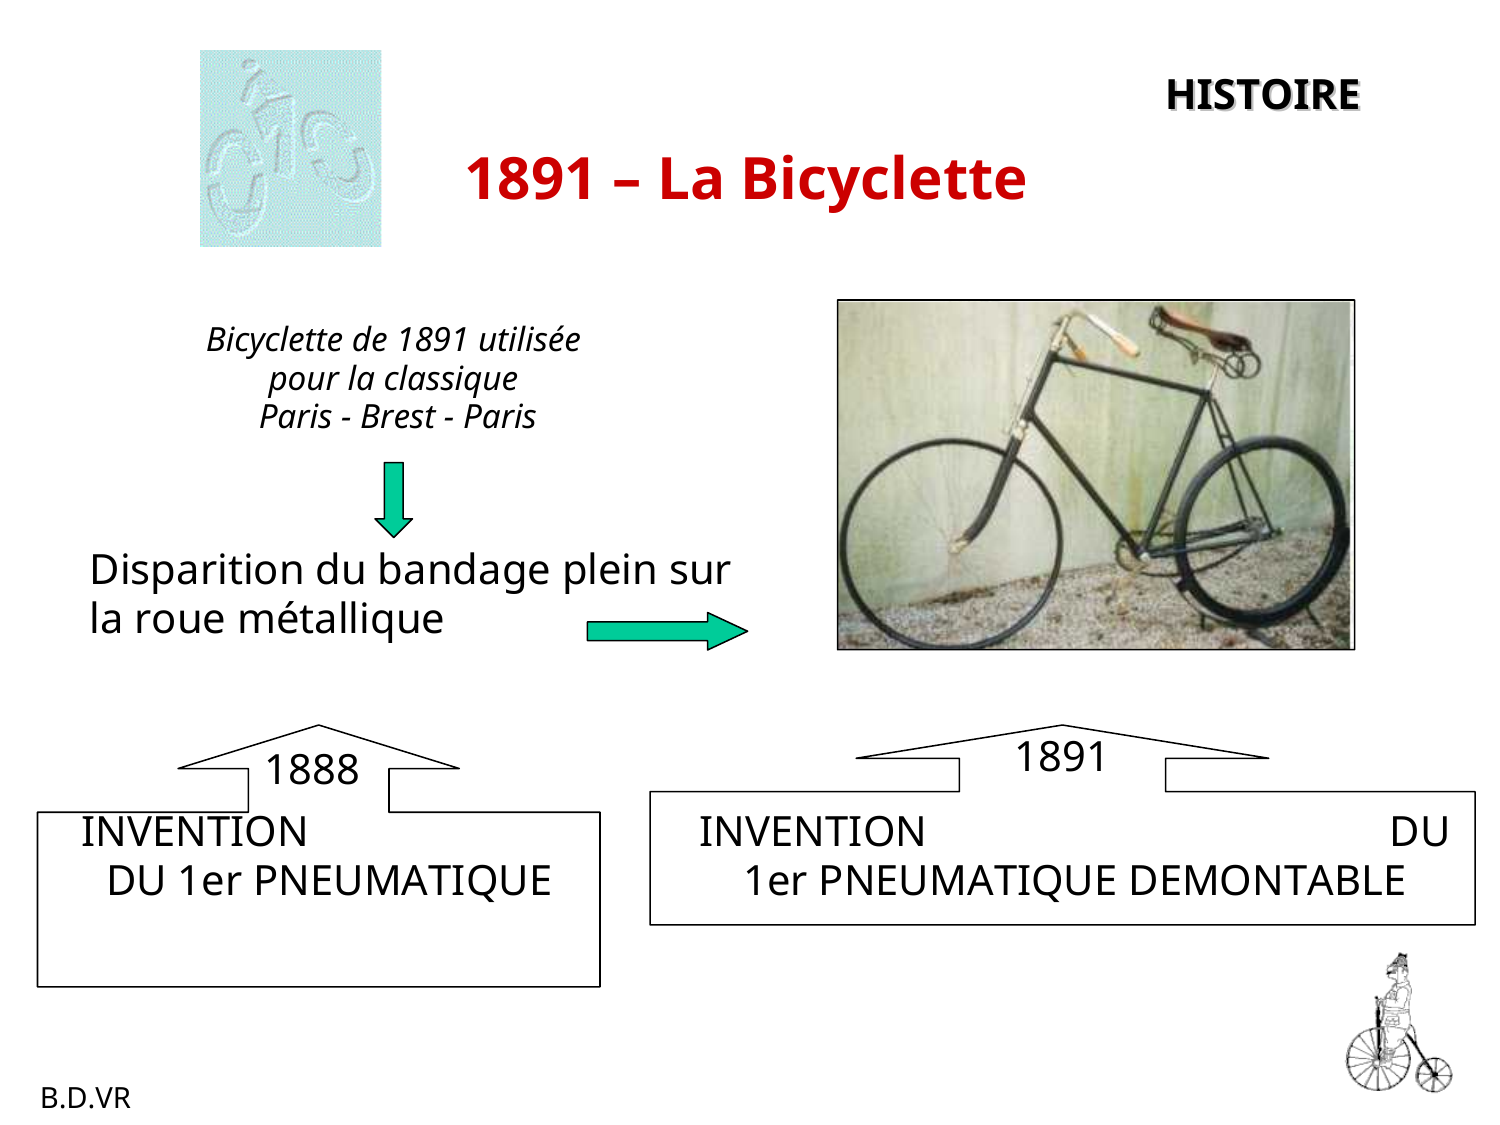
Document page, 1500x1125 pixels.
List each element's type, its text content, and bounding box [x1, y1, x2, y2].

text_box Disparition du bandage plein sur la roue métallique [75, 537, 763, 664]
text_box 1891 – La Bicyclette [450, 137, 1138, 235]
text_box 1888 [249, 737, 413, 813]
text_box 1891 [999, 725, 1188, 801]
text_box HISTOIRE [1150, 62, 1402, 128]
text_box INVENTION DU 1er PNEUMATIQUE DEMONTABLE [650, 800, 1500, 927]
chart [200, 50, 382, 247]
chart [839, 301, 1353, 648]
text_box Bicyclette de 1891 utilisée pour la classique Paris - Brest - Paris [162, 312, 625, 494]
text_box INVENTION DU 1er PNEUMATIQUE [62, 800, 576, 978]
picture [1337, 949, 1471, 1100]
text_box B.D.VR [24, 1073, 175, 1125]
